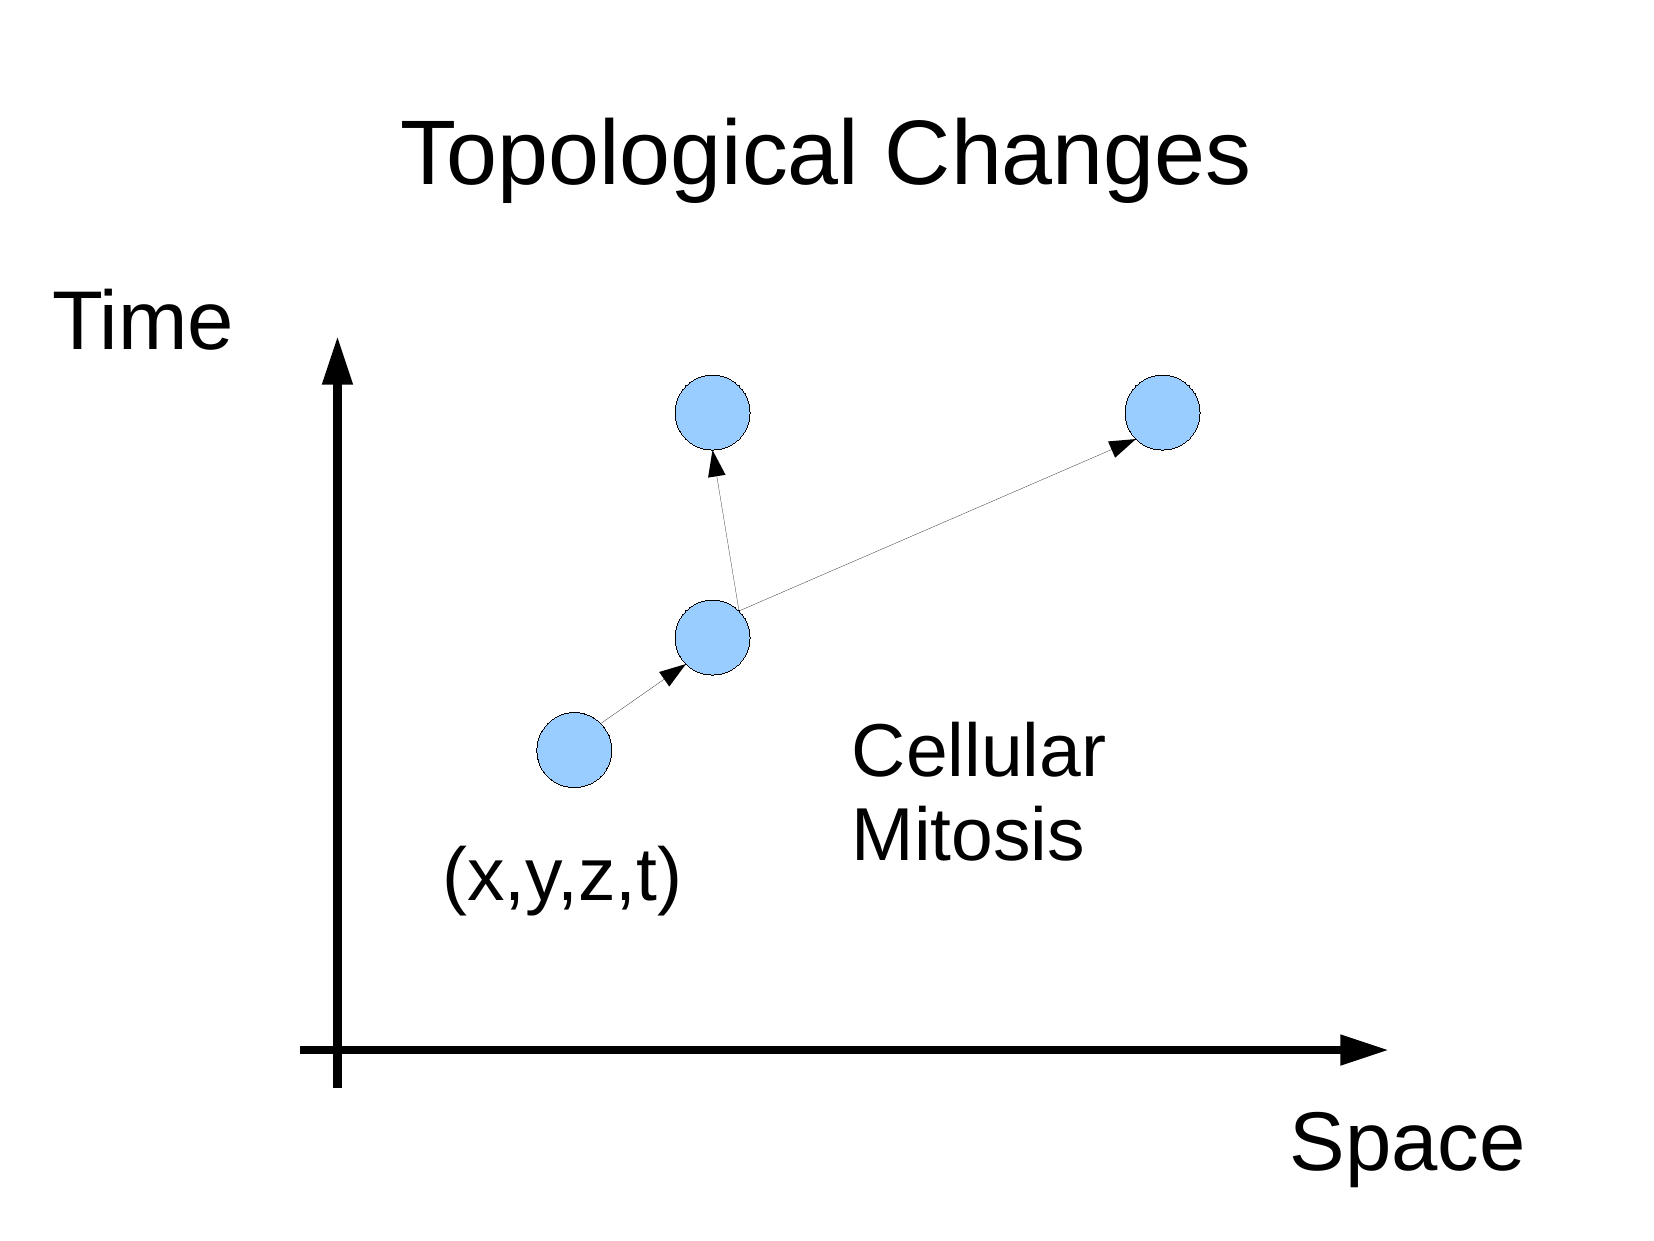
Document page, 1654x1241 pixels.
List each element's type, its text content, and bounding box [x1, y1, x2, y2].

text_box Cellular Mitosis [837, 700, 1588, 884]
text_box [1125, 375, 1201, 451]
text_box (x,y,z,t) [412, 825, 713, 924]
text_box [675, 375, 751, 451]
text_box [536, 712, 612, 788]
text_box [675, 600, 751, 676]
title Topological Changes [82, 49, 1571, 257]
text_box Space [1275, 1087, 1576, 1196]
text_box Time [37, 267, 338, 376]
